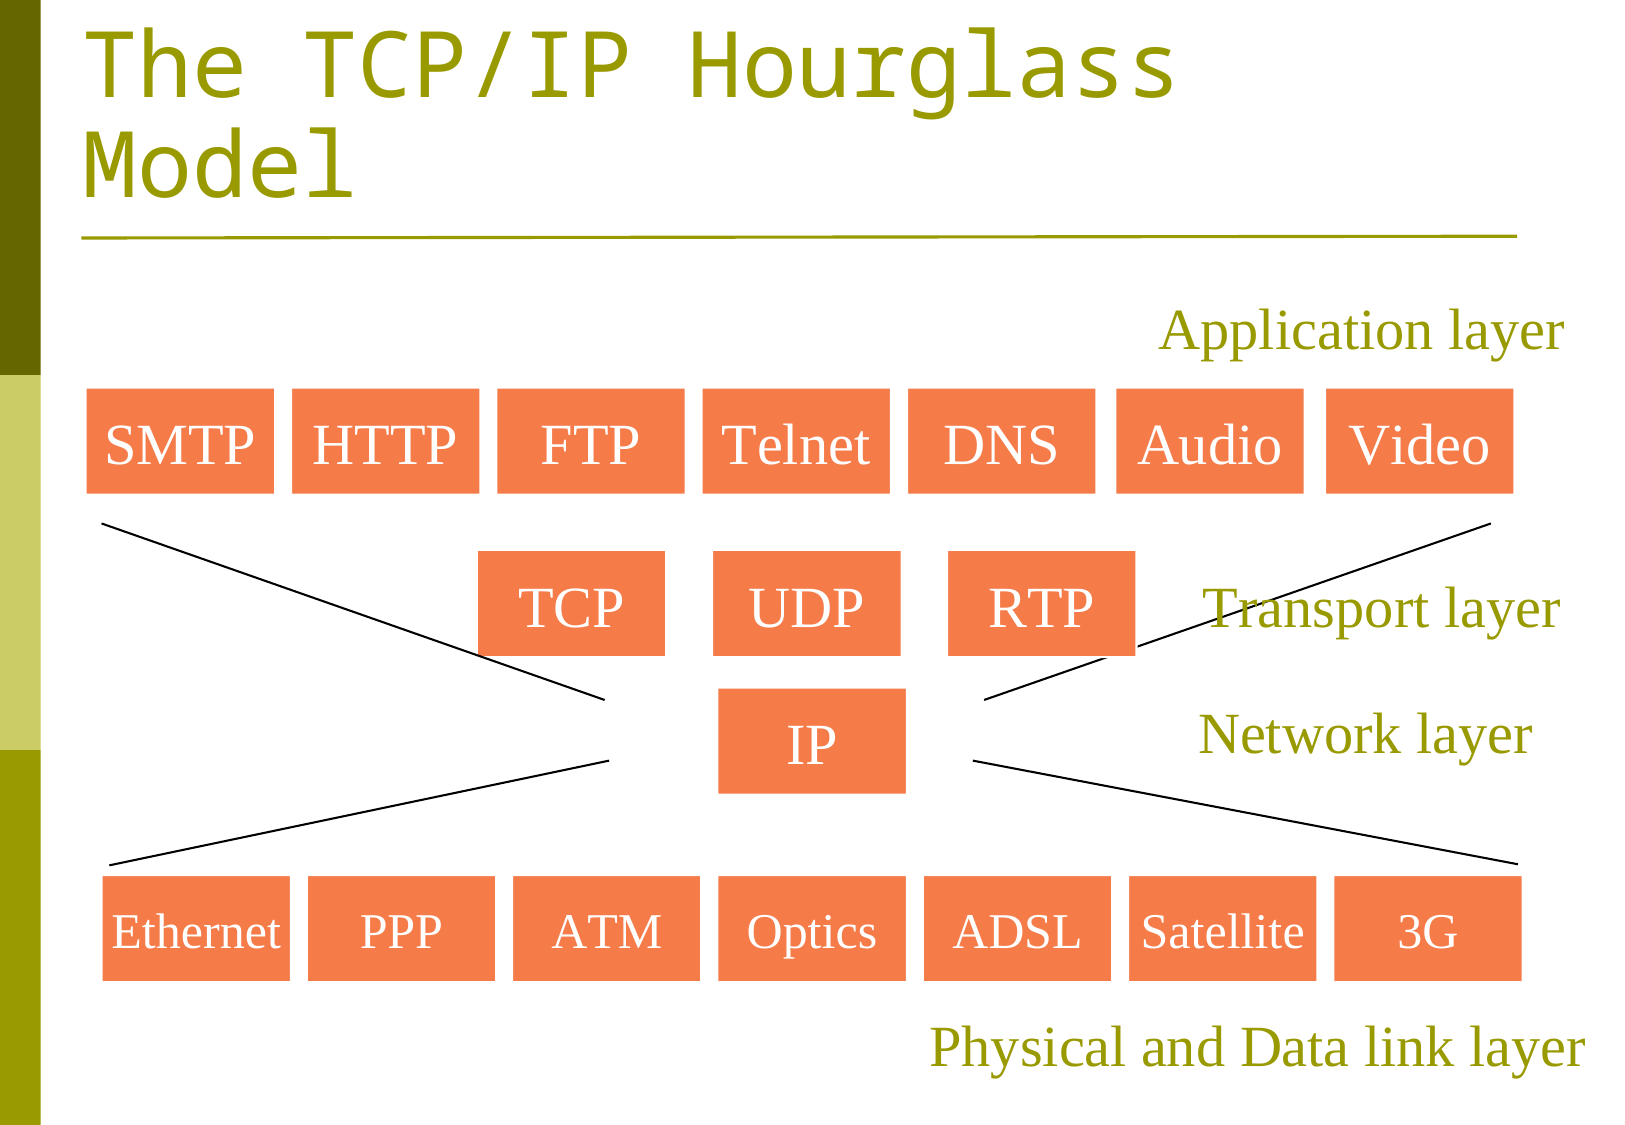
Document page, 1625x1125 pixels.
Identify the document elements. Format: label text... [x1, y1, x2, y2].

text_box [476, 647, 667, 658]
text_box [907, 387, 1097, 398]
text_box Application layer [1143, 283, 1580, 369]
text_box [717, 784, 907, 795]
text_box [291, 387, 481, 398]
text_box [1333, 875, 1523, 890]
text_box [291, 484, 481, 495]
text_box Telnet [701, 398, 891, 484]
text_box [701, 387, 891, 398]
text_box [85, 387, 276, 398]
text_box TCP [476, 560, 667, 647]
text_box [496, 484, 686, 495]
text_box [101, 967, 291, 983]
text_box Transport layer [1188, 560, 1576, 647]
text_box [947, 549, 1137, 560]
text_box [717, 687, 907, 698]
text_box 3G [1333, 890, 1523, 967]
text_box [512, 875, 702, 890]
text_box HTTP [291, 398, 481, 484]
text_box Network layer [1183, 687, 1549, 773]
text_box ATM [512, 890, 702, 967]
text_box [712, 647, 902, 658]
text_box PPP [306, 891, 497, 967]
text_box SMTP [85, 398, 276, 484]
text_box IP [717, 698, 907, 784]
text_box [712, 549, 902, 560]
text_box [1115, 484, 1305, 495]
text_box [1333, 967, 1523, 983]
text_box ADSL [922, 890, 1113, 967]
text_box [101, 875, 291, 890]
text_box Optics [717, 890, 907, 967]
text_box [907, 484, 1097, 495]
text_box [1128, 875, 1318, 891]
text_box Ethernet [101, 890, 291, 967]
text_box [512, 967, 702, 983]
text_box [1325, 387, 1515, 398]
text_box UDP [712, 560, 902, 647]
text_box Audio [1115, 398, 1305, 484]
text_box [306, 967, 497, 983]
text_box [1128, 967, 1318, 983]
text_box [85, 484, 276, 495]
text_box [1115, 387, 1305, 398]
text_box Physical and Data link layer [914, 999, 1602, 1086]
text_box [701, 484, 891, 495]
text_box [1325, 484, 1515, 495]
text_box [306, 875, 497, 891]
text_box [496, 387, 686, 398]
text_box [476, 549, 667, 560]
text_box [947, 647, 1137, 658]
text_box Video [1325, 398, 1515, 484]
text_box Satellite [1128, 891, 1318, 967]
title The TCP/IP Hourglass Model [67, 0, 1449, 225]
text_box [922, 875, 1113, 890]
text_box [922, 967, 1113, 983]
text_box [717, 967, 907, 983]
text_box [717, 875, 907, 890]
text_box RTP [947, 560, 1137, 647]
text_box FTP [496, 398, 686, 484]
text_box DNS [907, 398, 1097, 484]
